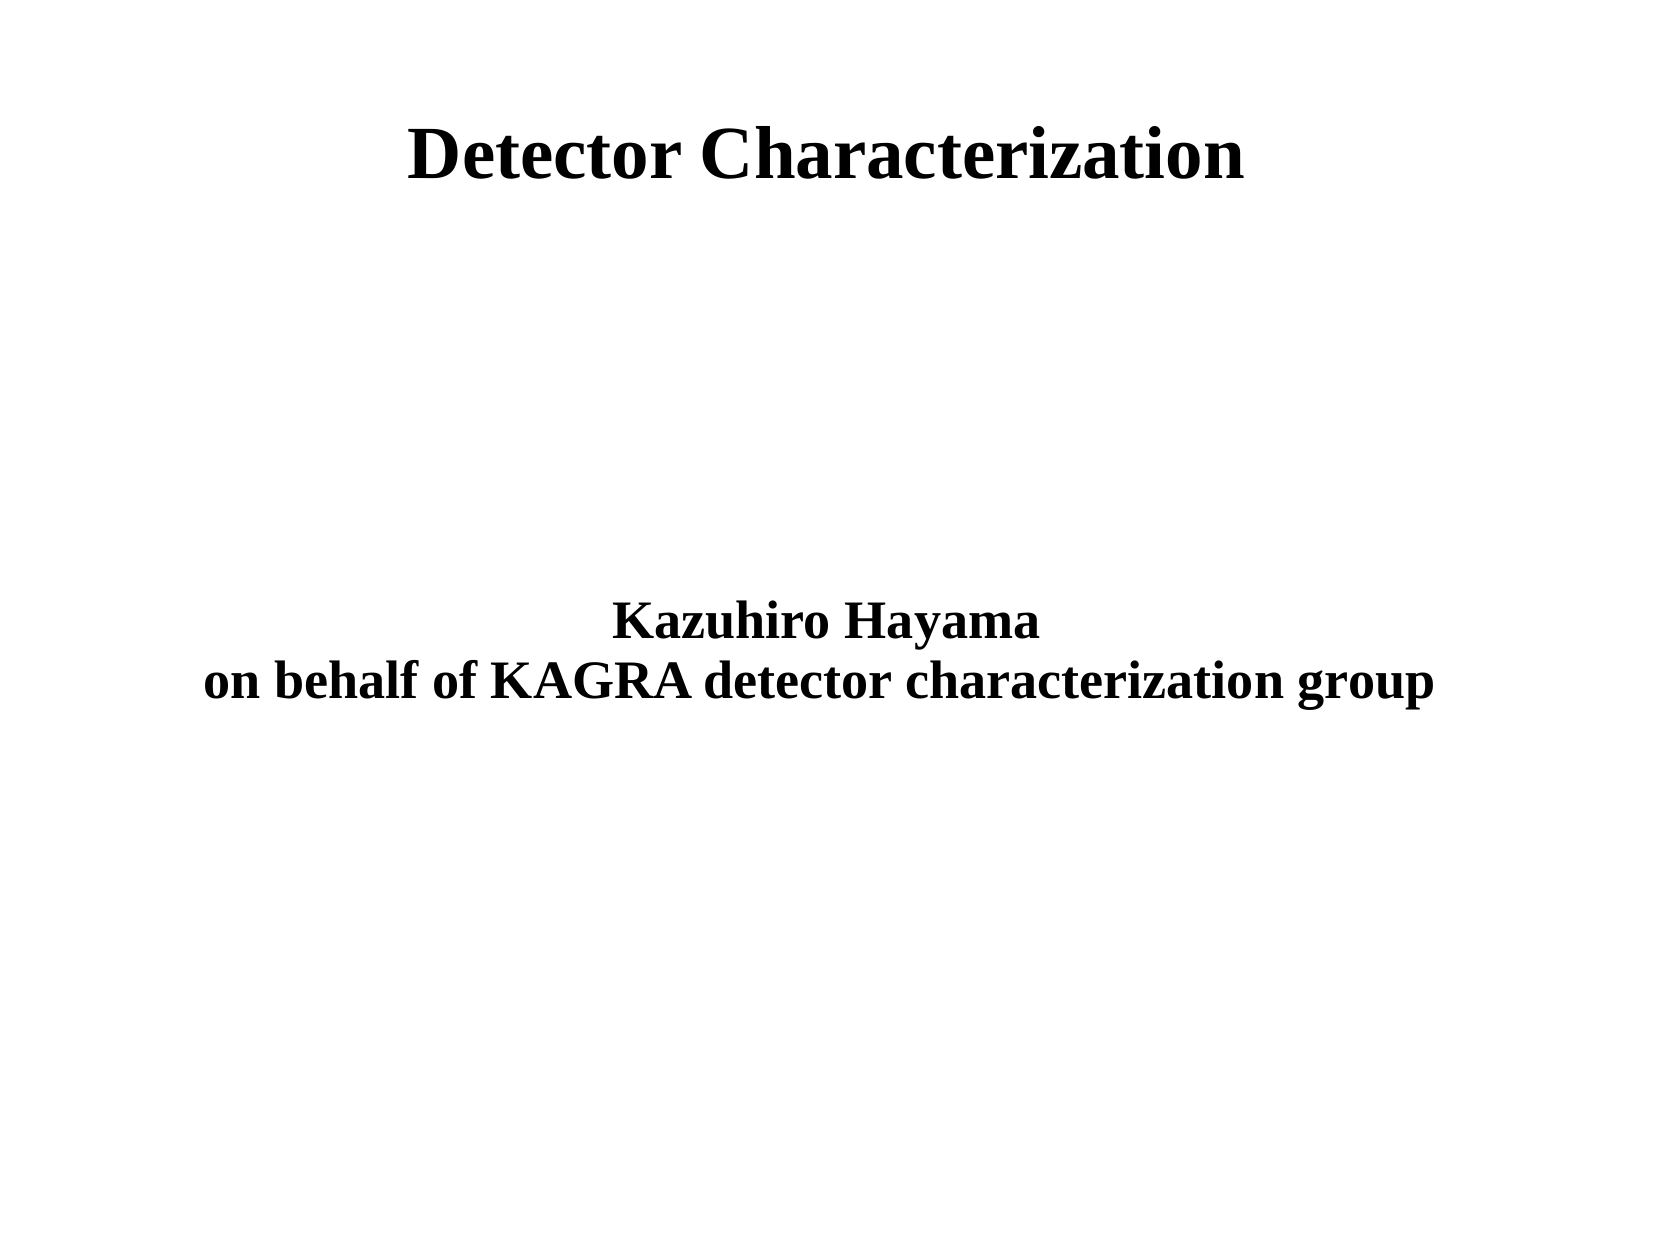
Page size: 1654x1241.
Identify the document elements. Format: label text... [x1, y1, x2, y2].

title Detector Characterization [82, 49, 1571, 257]
subtitle Kazuhiro Hayama on behalf of KAGRA detector characterization group [82, 290, 1571, 1010]
